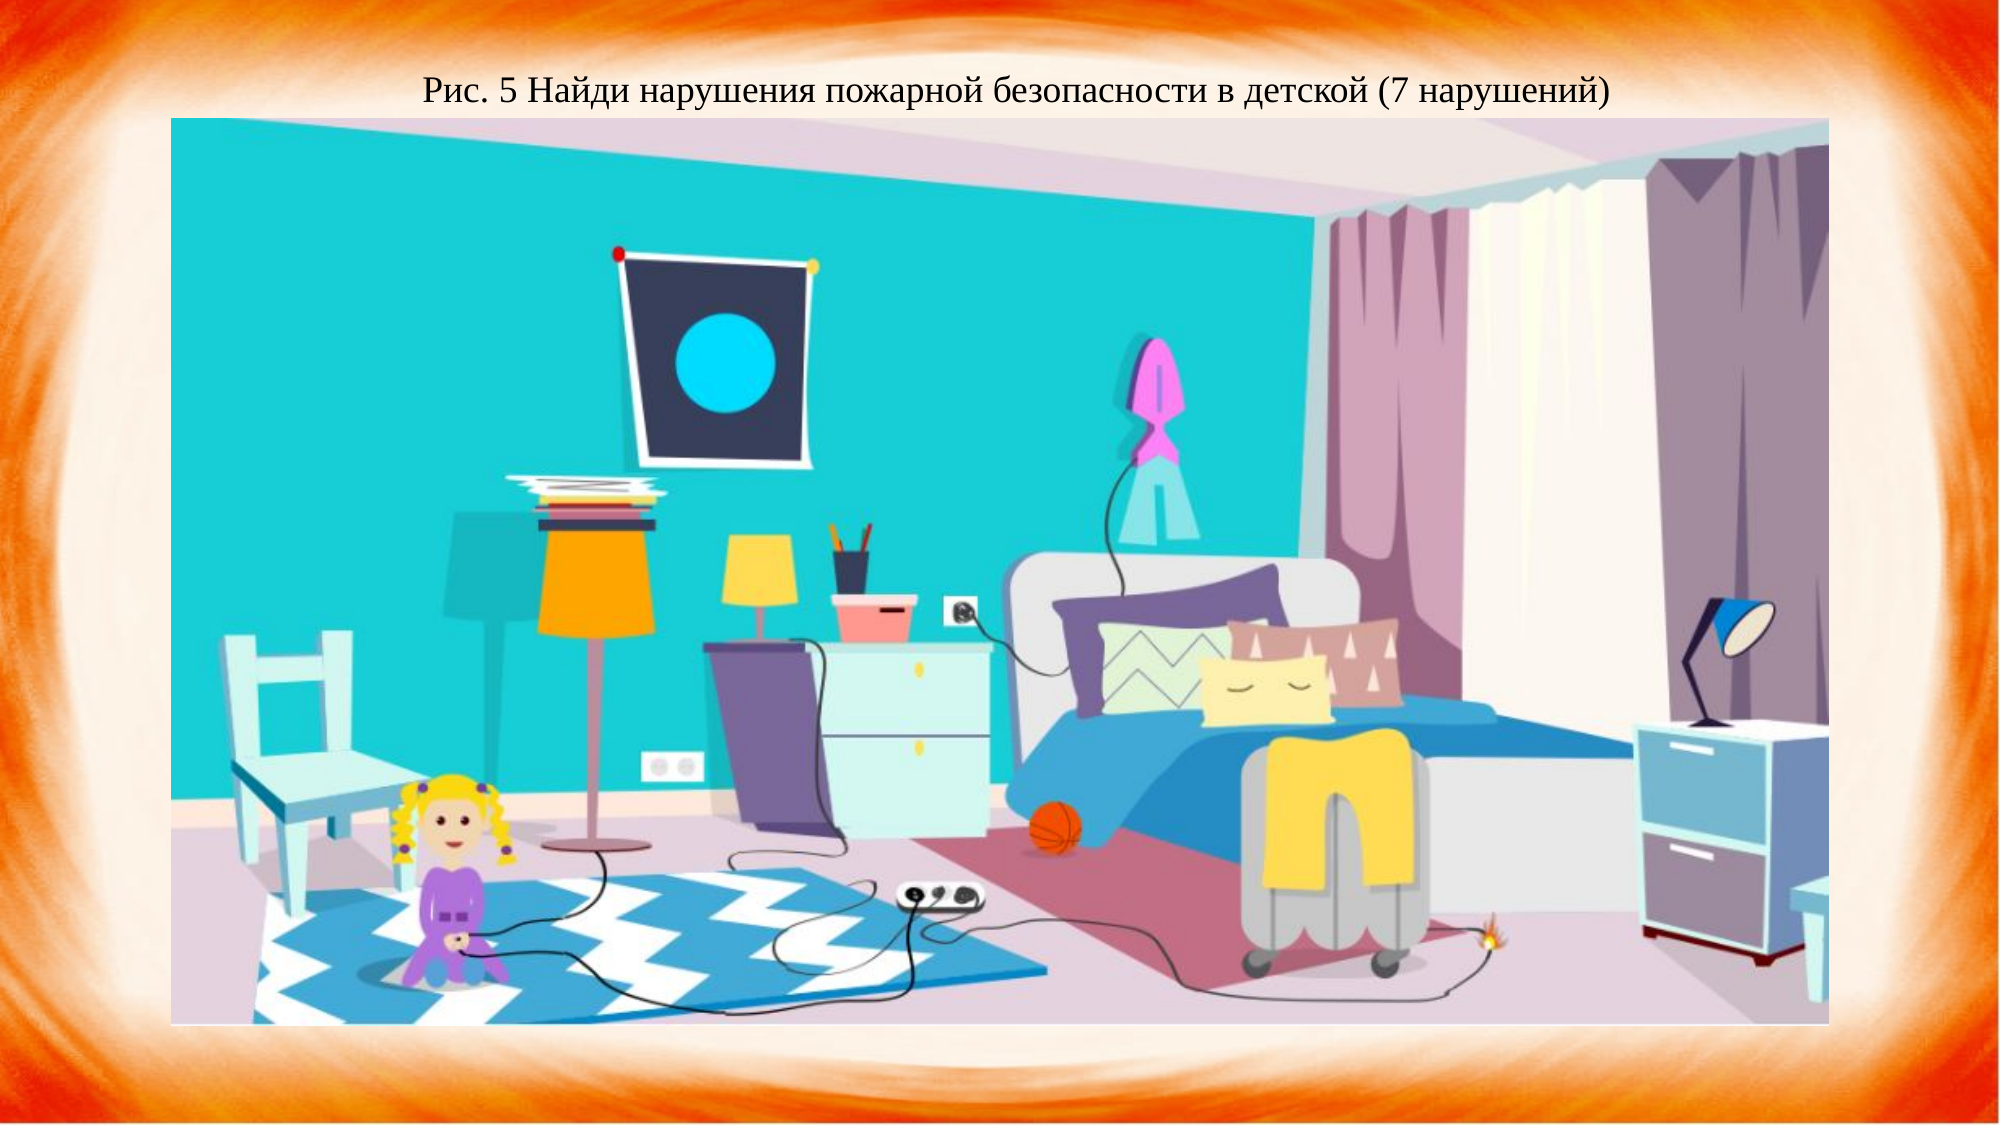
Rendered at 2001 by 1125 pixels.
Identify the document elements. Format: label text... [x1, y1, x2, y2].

text_box Рис. 5 Найди нарушения пожарной безопасности в детской (7 нарушений) [108, 57, 1926, 119]
picture [0, 0, 2000, 1125]
